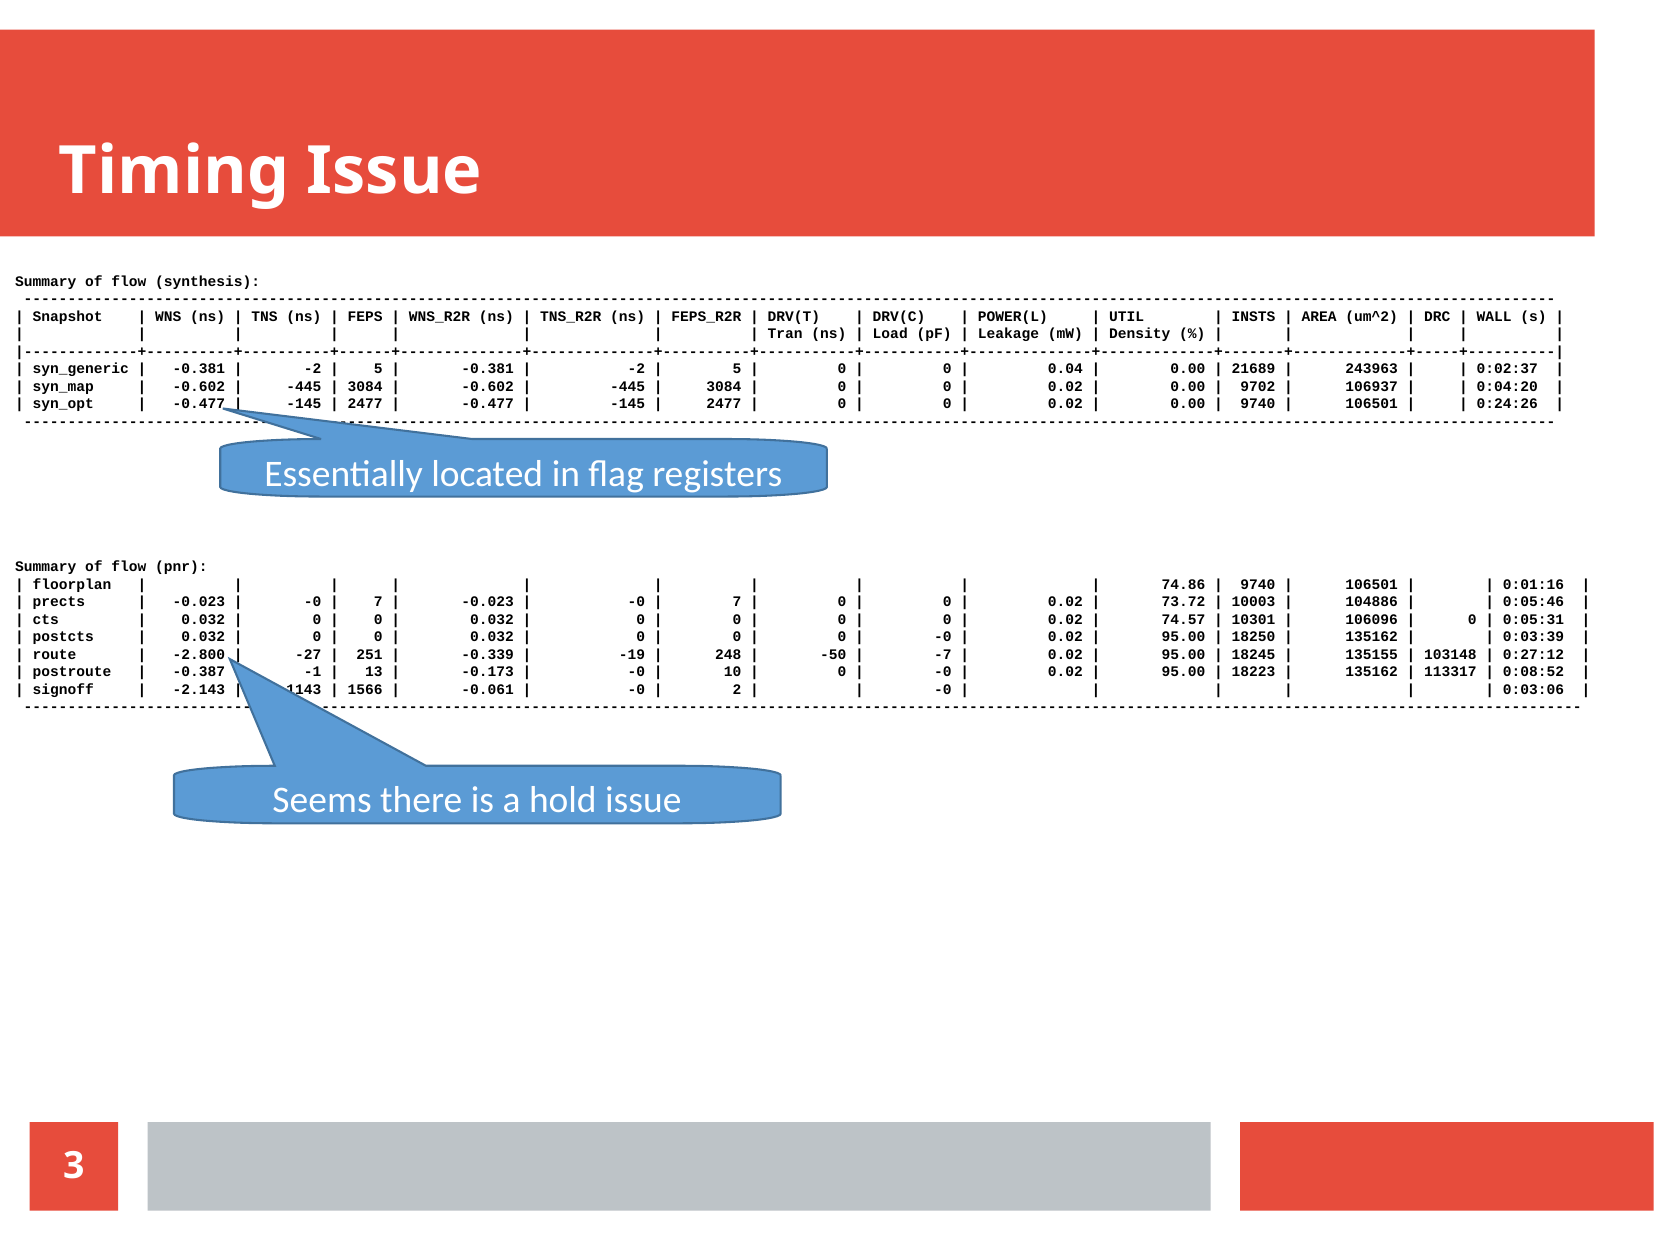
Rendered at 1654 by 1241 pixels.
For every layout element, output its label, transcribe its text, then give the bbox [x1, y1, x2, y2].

text_box Summary of flow (pnr): | floorplan | | | | | | | | | | 74.86 | 9740 | 106501 | | 0:01:16 | | prects | -0.023 | -0 | 7 | -0.023 | -0 | 7 | 0 | 0 | 0.02 | 73.72 | 10003 | 104886 | | 0:05:46 | | cts | 0.032 | 0 | 0 | 0.032 | 0 | 0 | 0 | 0 | 0.02 | 74.57 | 10301 | 106096 | 0 | 0:05:31 | | postcts | 0.032 | 0 | 0 | 0.032 | 0 | 0 | 0 | -0 | 0.02 | 95.00 | 18250 | 135162 | | 0:03:39 | | route | -2.800 | -27 | 251 | -0.339 | -19 | 248 | -50 | -7 | 0.02 | 95.00 | 18245 | 135155 | 103148 | 0:27:12 | | postroute | -0.387 | -1 | 13 | -0.173 | -0 | 10 | 0 | -0 | 0.02 | 95.00 | 18223 | 135162 | 113317 | 0:08:52 | | signoff | -2.143 | -1143 | 1566 | -0.061 | -0 | 2 | | -0 | | | | | | 0:03:06 | ---------------------------------------------------------------------------------------------------------------------------------------------------------------------------------- [0, 550, 1631, 722]
text_box Summary of flow (synthesis): ------------------------------------------------------------------------------------------------------------------------------------------------------------------------------- | Snapshot | WNS (ns) | TNS (ns) | FEPS | WNS_R2R (ns) | TNS_R2R (ns) | FEPS_R2R | DRV(T) | DRV(C) | POWER(L) | UTIL | INSTS | AREA (um^2) | DRC | WALL (s) | | | | | | | | | Tran (ns) | Load (pF) | Leakage (mW) | Density (%) | | | | | |-------------+----------+----------+------+--------------+--------------+----------+-----------+-----------+--------------+-------------+-------+-------------+-----+----------| | syn_generic | -0.381 | -2 | 5 | -0.381 | -2 | 5 | 0 | 0 | 0.04 | 0.00 | 21689 | 243963 | | 0:02:37 | | syn_map | -0.602 | -445 | 3084 | -0.602 | -445 | 3084 | 0 | 0 | 0.02 | 0.00 | 9702 | 106937 | | 0:04:20 | | syn_opt | -0.477 | -145 | 2477 | -0.477 | -145 | 2477 | 0 | 0 | 0.02 | 0.00 | 9740 | 106501 | | 0:24:26 | ------------------------------------------------------------------------------------------------------------------------------------------------------------------------------- [0, 264, 1631, 457]
text_box Essentially located in flag registers [220, 408, 827, 497]
title Timing Issue [59, 59, 1595, 207]
text_box [29, 1122, 119, 1211]
text_box Seems there is a hold issue [173, 659, 781, 824]
